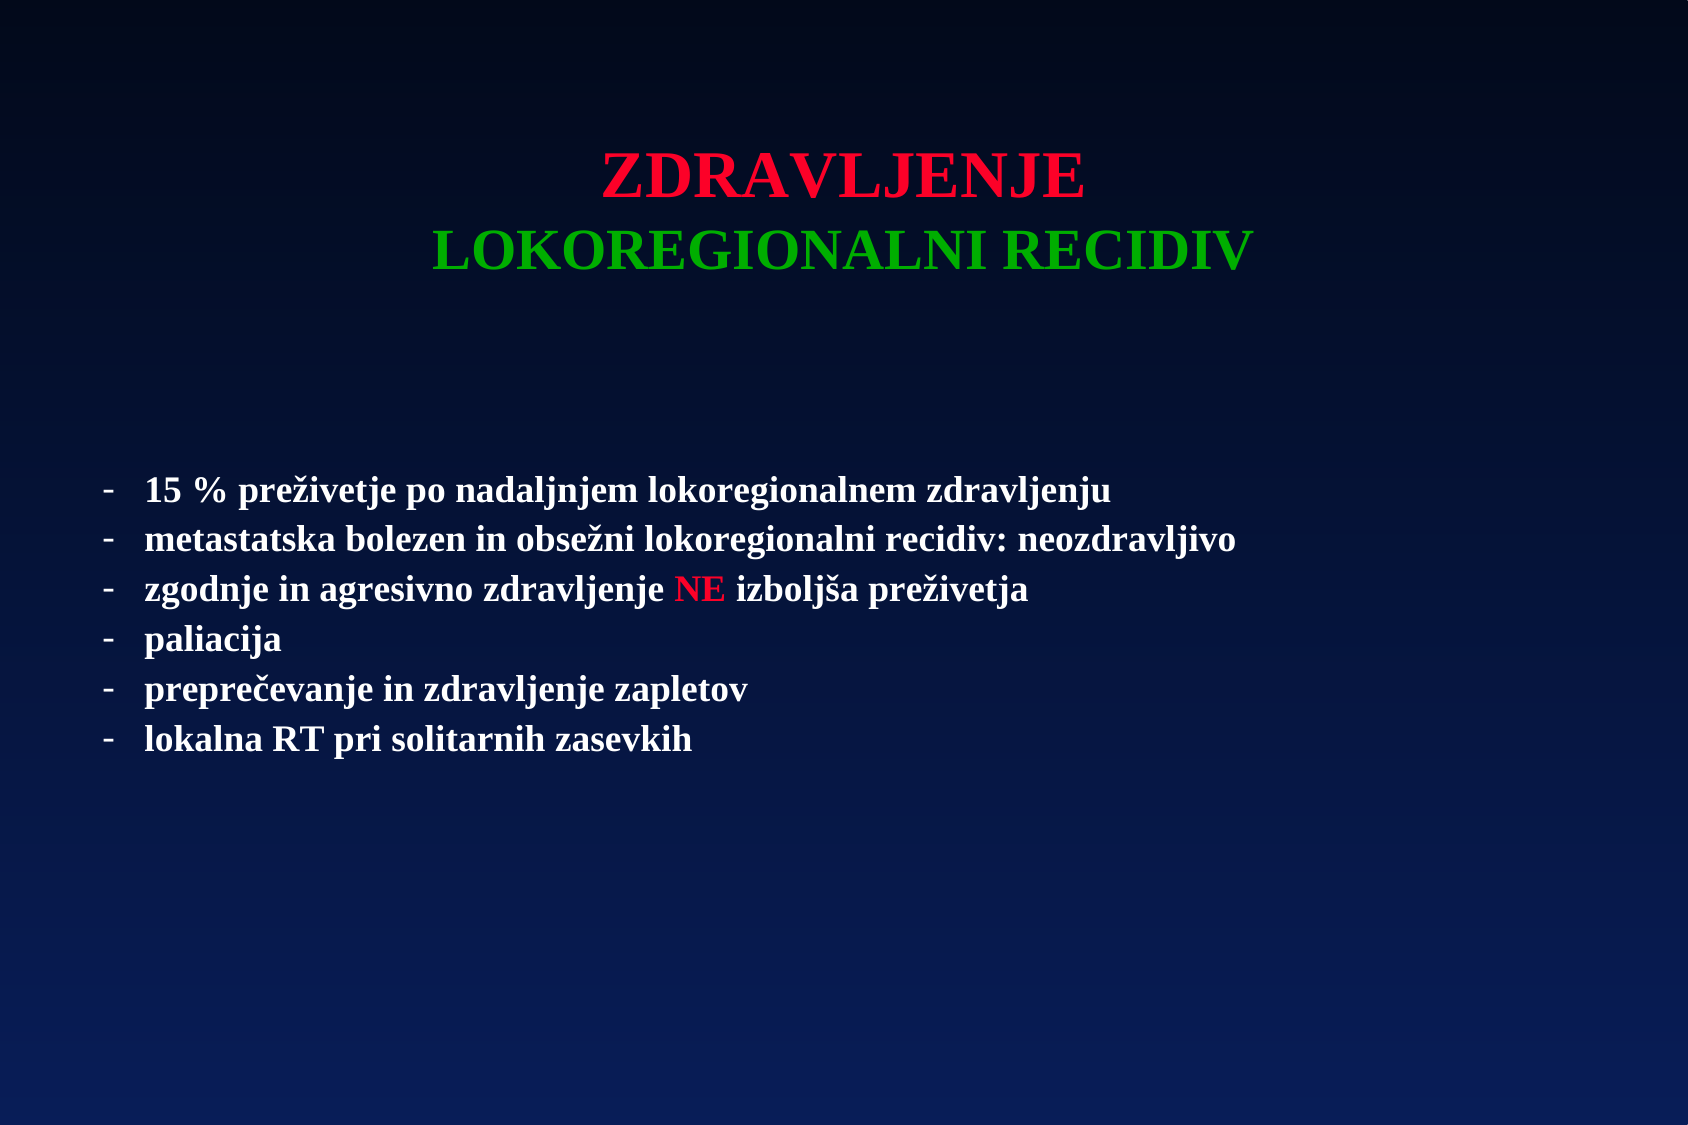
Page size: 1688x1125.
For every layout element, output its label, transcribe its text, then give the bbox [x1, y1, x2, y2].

title ZDRAVLJENJE LOKOREGIONALNI RECIDIV [0, 49, 1688, 363]
list 15 % preživetje po nadaljnjem lokoregionalnem zdravljenju metastatska bolezen in obsežni lokoregionalni recidiv: neozdravljivo zgodnje in agresivno zdravljenje NE izboljša preživetja paliacija preprečevanje in zdravljenje zapletov lokalna RT pri solitarnih zasevkih [87, 462, 1688, 938]
